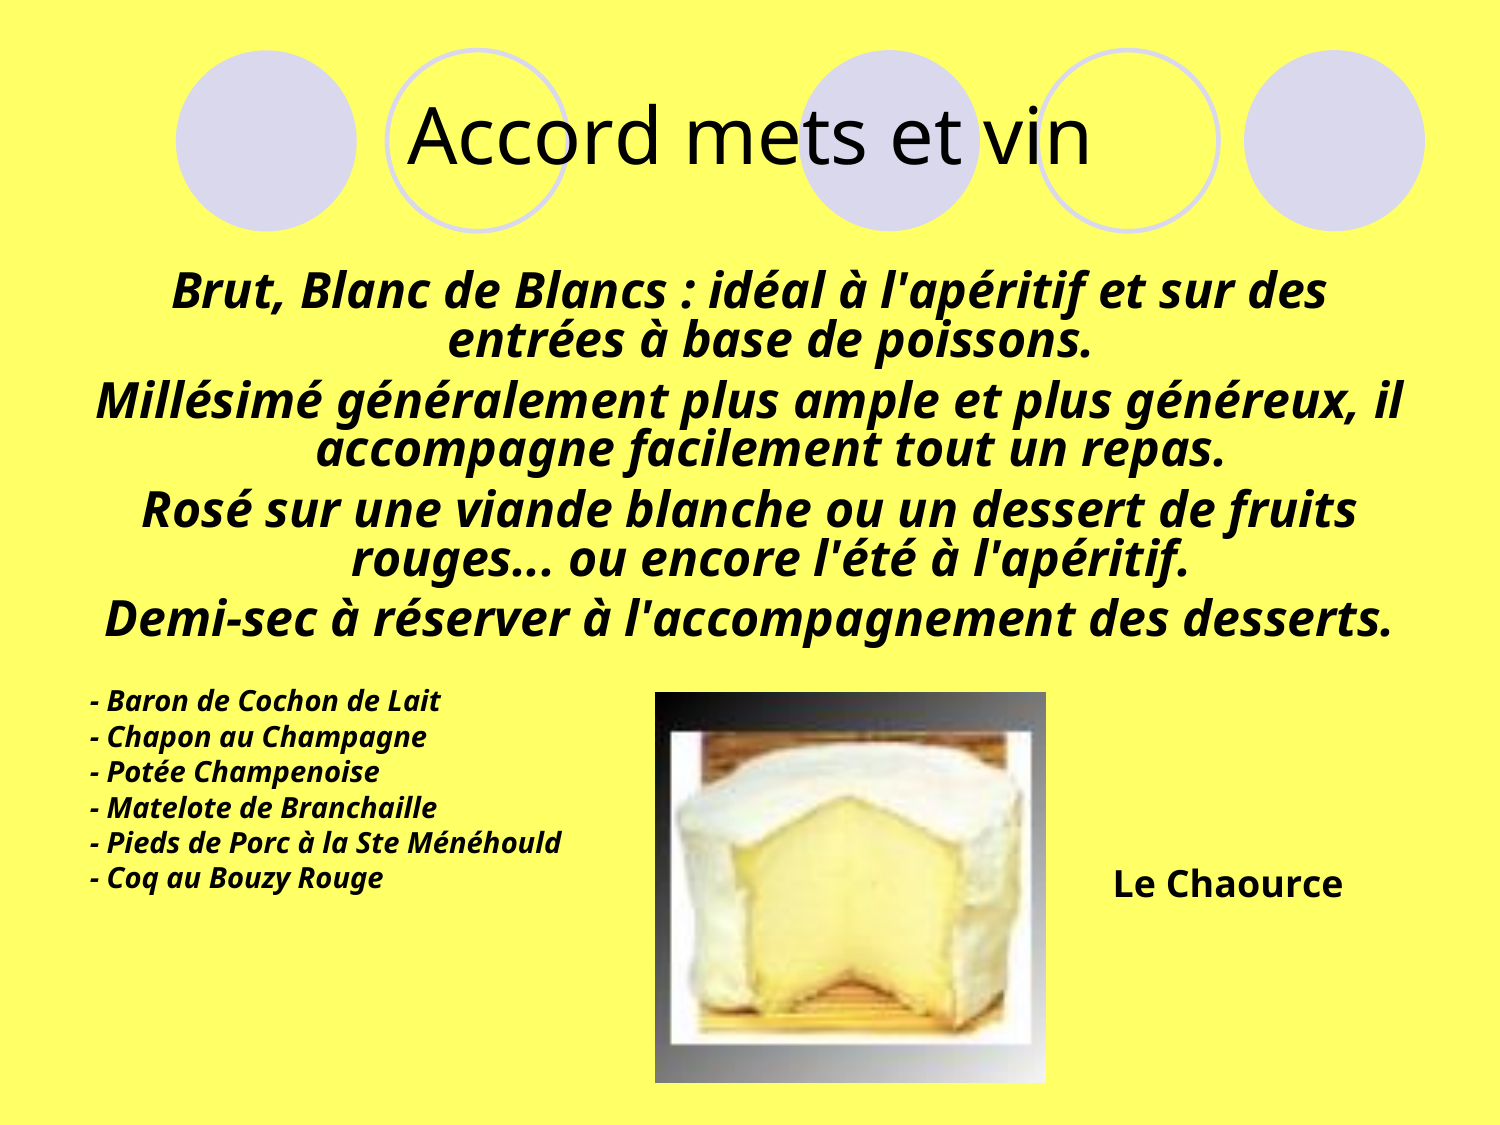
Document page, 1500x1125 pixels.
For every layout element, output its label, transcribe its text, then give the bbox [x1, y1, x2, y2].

picture [655, 692, 1046, 1083]
list Brut, Blanc de Blancs : idéal à l'apéritif et sur des entrées à base de poissons. Millésimé généralement plus ample et plus généreux, il accompagne facilement tout un repas. Rosé sur une viande blanche ou un dessert de fruits rouges... ou encore l'été à l'apéritif. Demi-sec à réserver à l'accompagnement des desserts. - Baron de Cochon de Lait - Chapon au Champagne - Potée Champenoise - Matelote de Branchaille - Pieds de Porc à la Ste Ménéhould - Coq au Bouzy Rouge [75, 262, 1426, 1006]
text_box Le Chaource [1092, 857, 1365, 952]
title Accord mets et vin [75, 45, 1426, 233]
